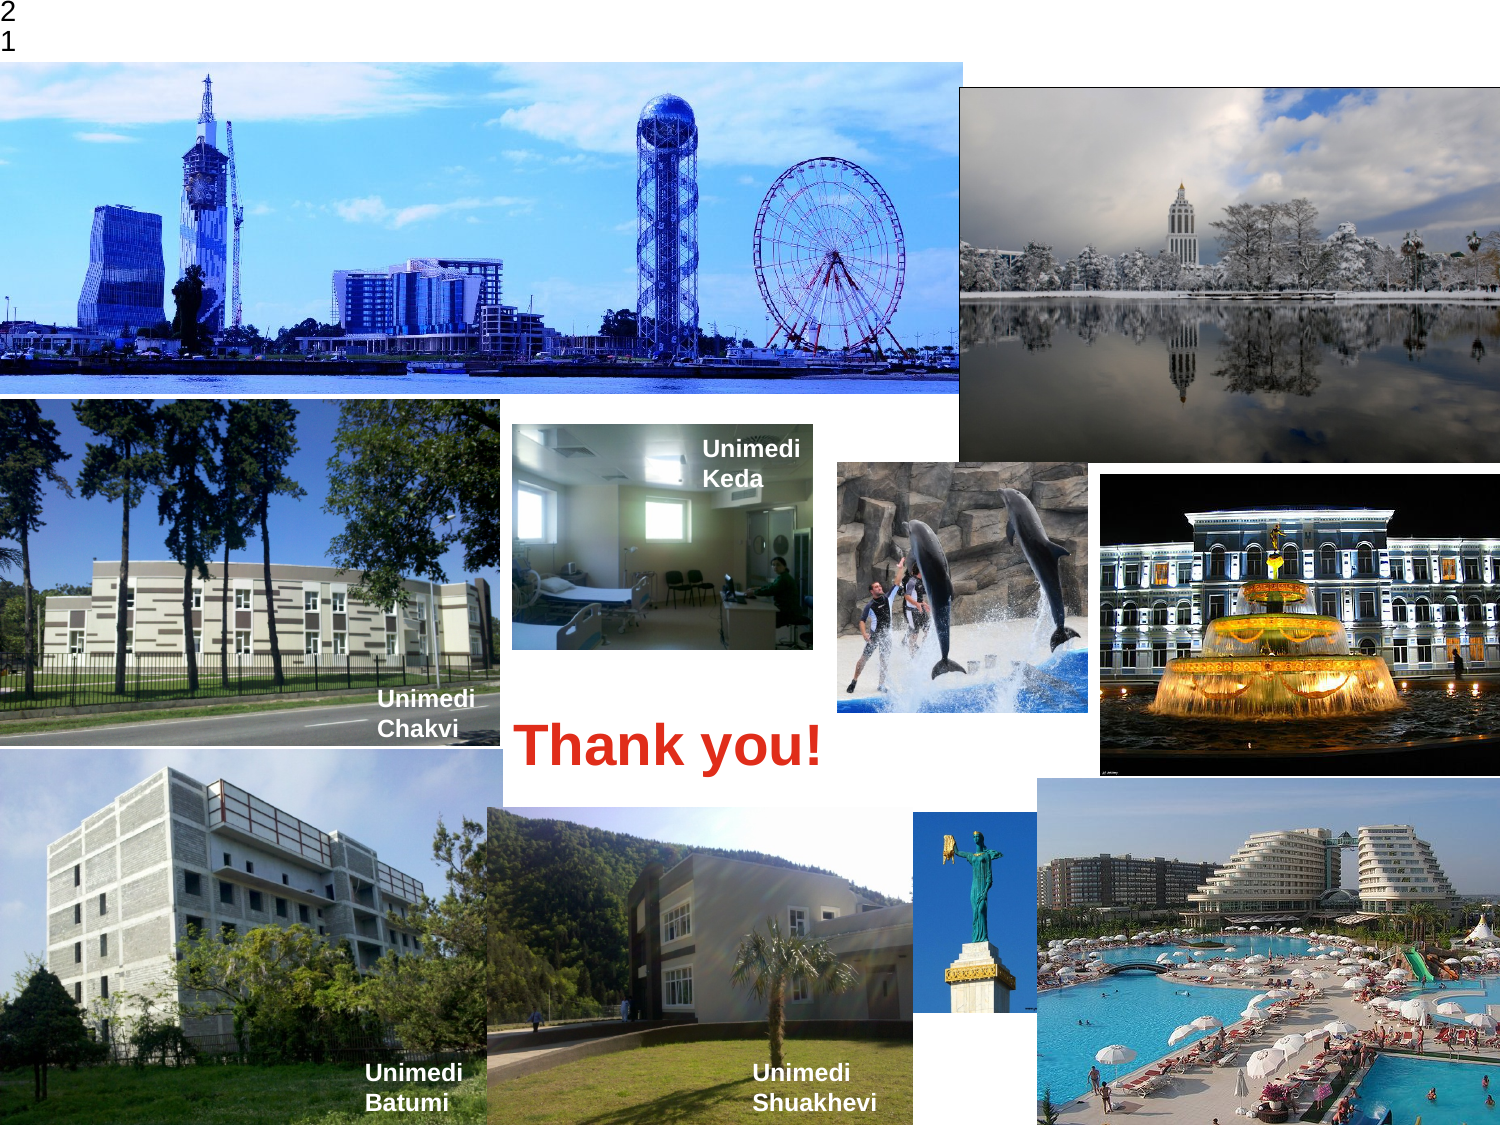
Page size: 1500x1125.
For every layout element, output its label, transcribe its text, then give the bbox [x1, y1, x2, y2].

text_box Unimedi Keda [687, 424, 825, 500]
picture [0, 62, 1500, 713]
text_box Unimedi Chakvi [362, 674, 500, 750]
text_box Unimedi Batumi [349, 1049, 487, 1124]
subtitle Thank you! [500, 699, 850, 775]
picture [0, 399, 500, 746]
picture [0, 749, 1500, 1125]
picture [1100, 474, 1500, 776]
picture [512, 424, 813, 650]
text_box Unimedi Shuakhevi [737, 1049, 913, 1124]
